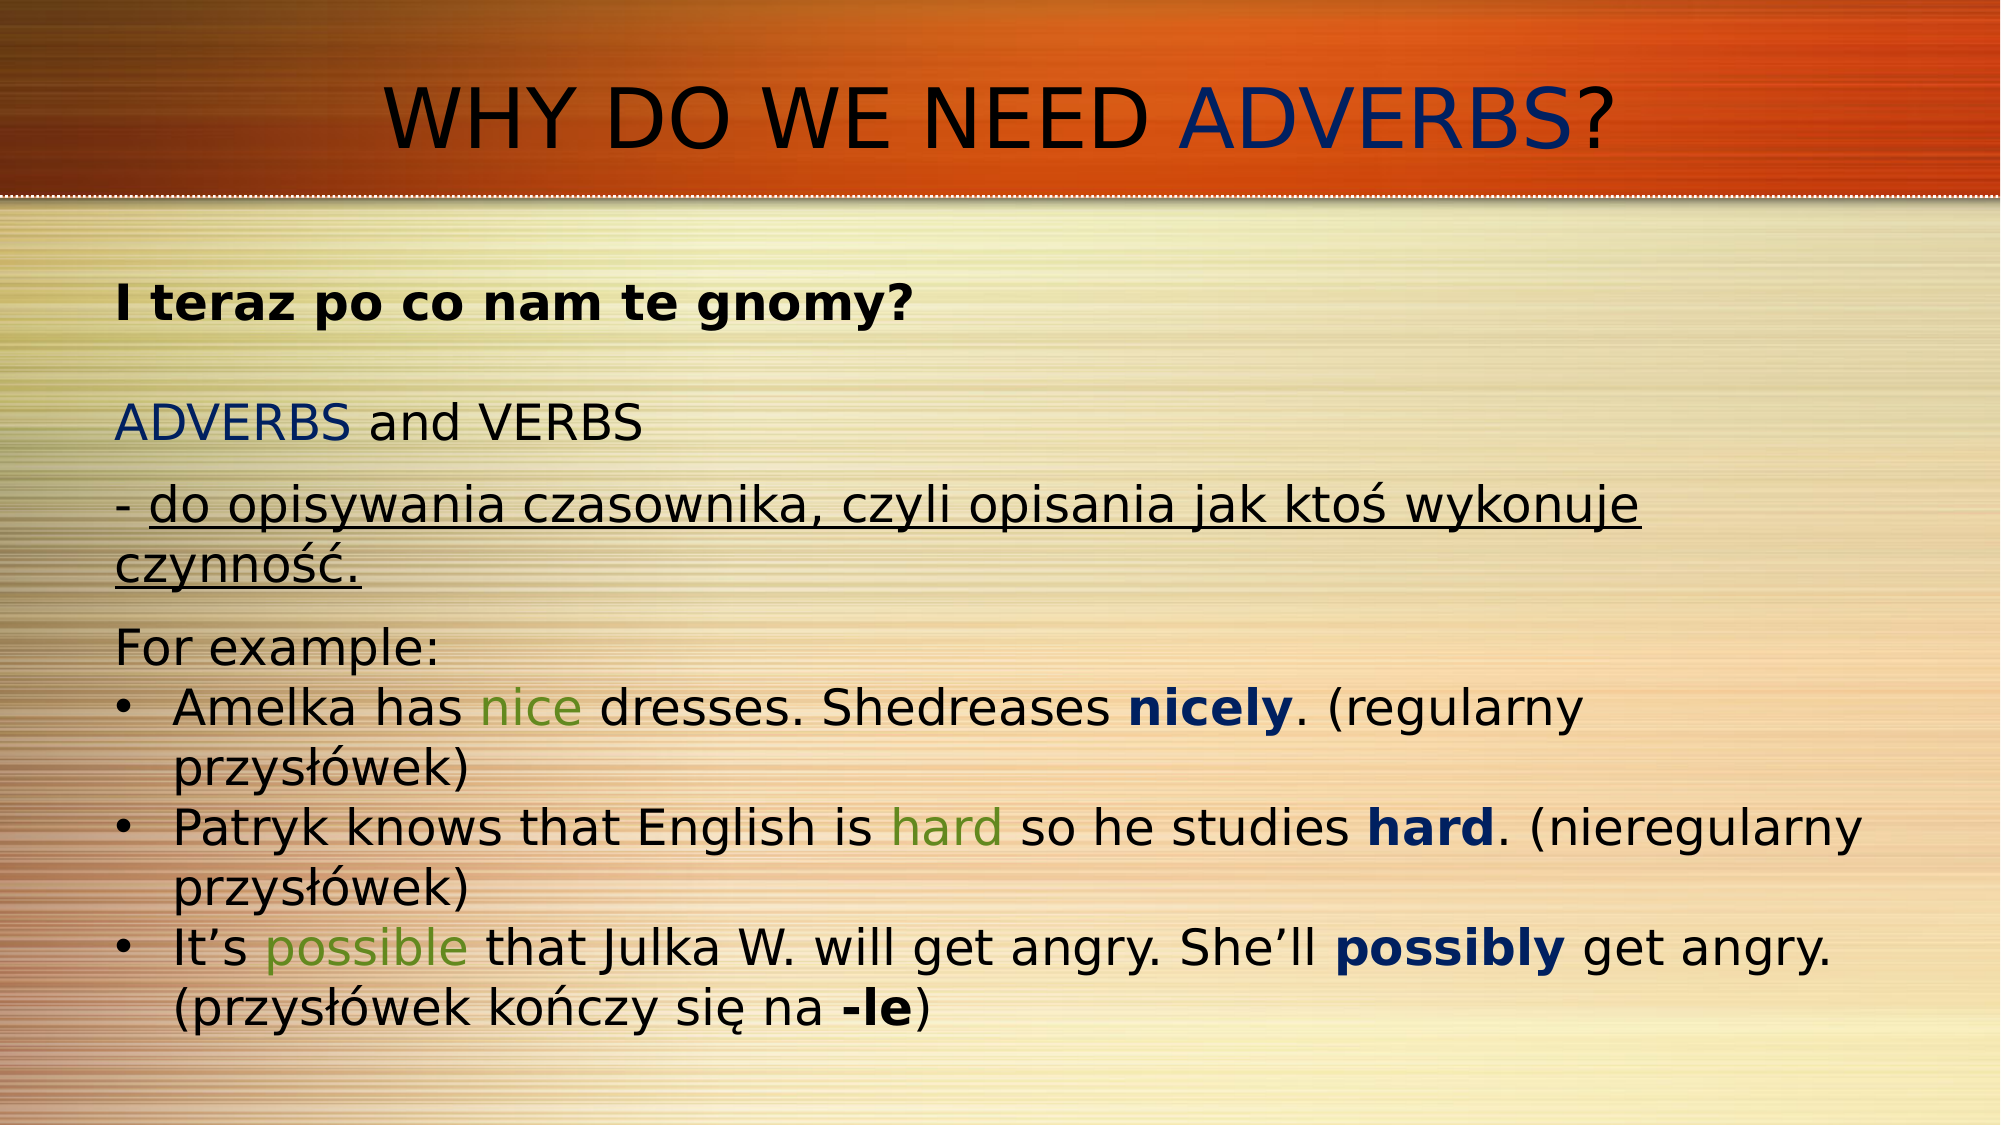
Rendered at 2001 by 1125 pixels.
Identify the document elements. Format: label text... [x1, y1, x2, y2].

title WHY DO WE NEED ADVERBS? [99, 30, 1900, 173]
picture [0, 0, 2001, 1125]
list I teraz po co nam te gnomy? ADVERBS and VERBS - do opisywania czasownika, czyli opisania jak ktoś wykonuje czynność. For example: Amelka has nice dresses. Shedreases nicely. (regularny przysłówek) Patryk knows that English is hard so he studies hard. (nieregularny przysłówek) It’s possible that Julka W. will get angry. She’ll possibly get angry. (przysłówek kończy się na -le) [99, 262, 1900, 1068]
